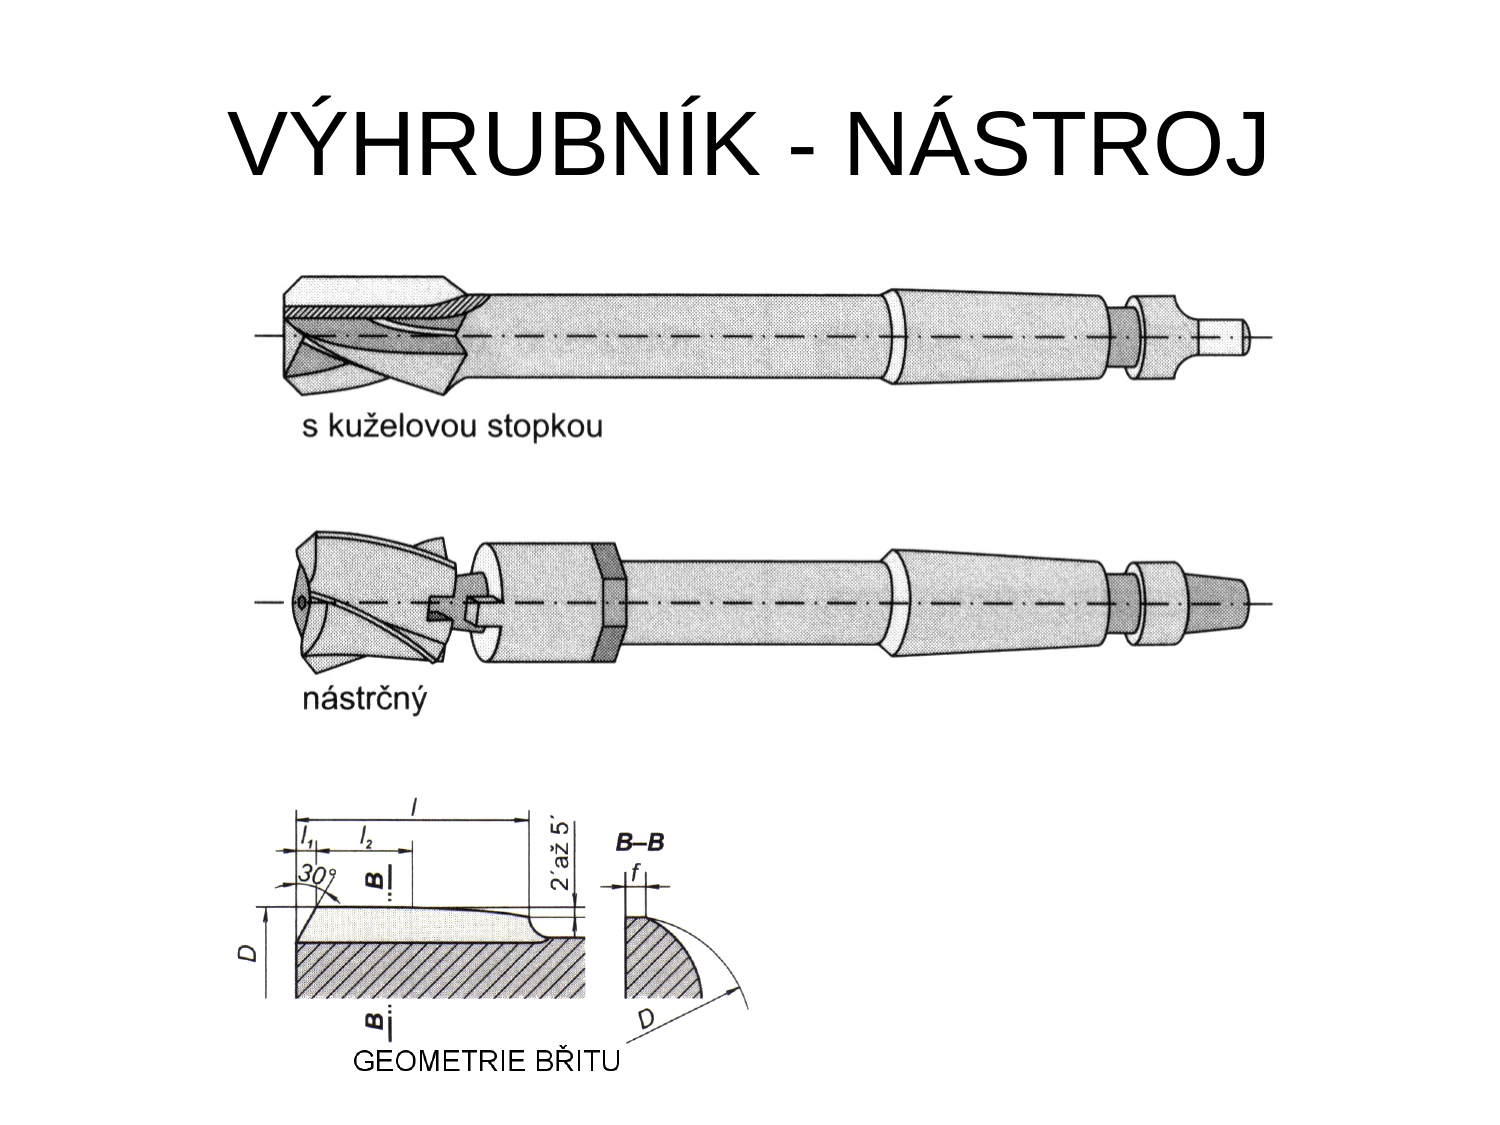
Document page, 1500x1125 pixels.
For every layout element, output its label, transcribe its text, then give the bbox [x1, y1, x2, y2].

title VÝHRUBNÍK - NÁSTROJ [75, 45, 1426, 233]
picture [253, 231, 1282, 738]
picture [218, 786, 762, 1073]
